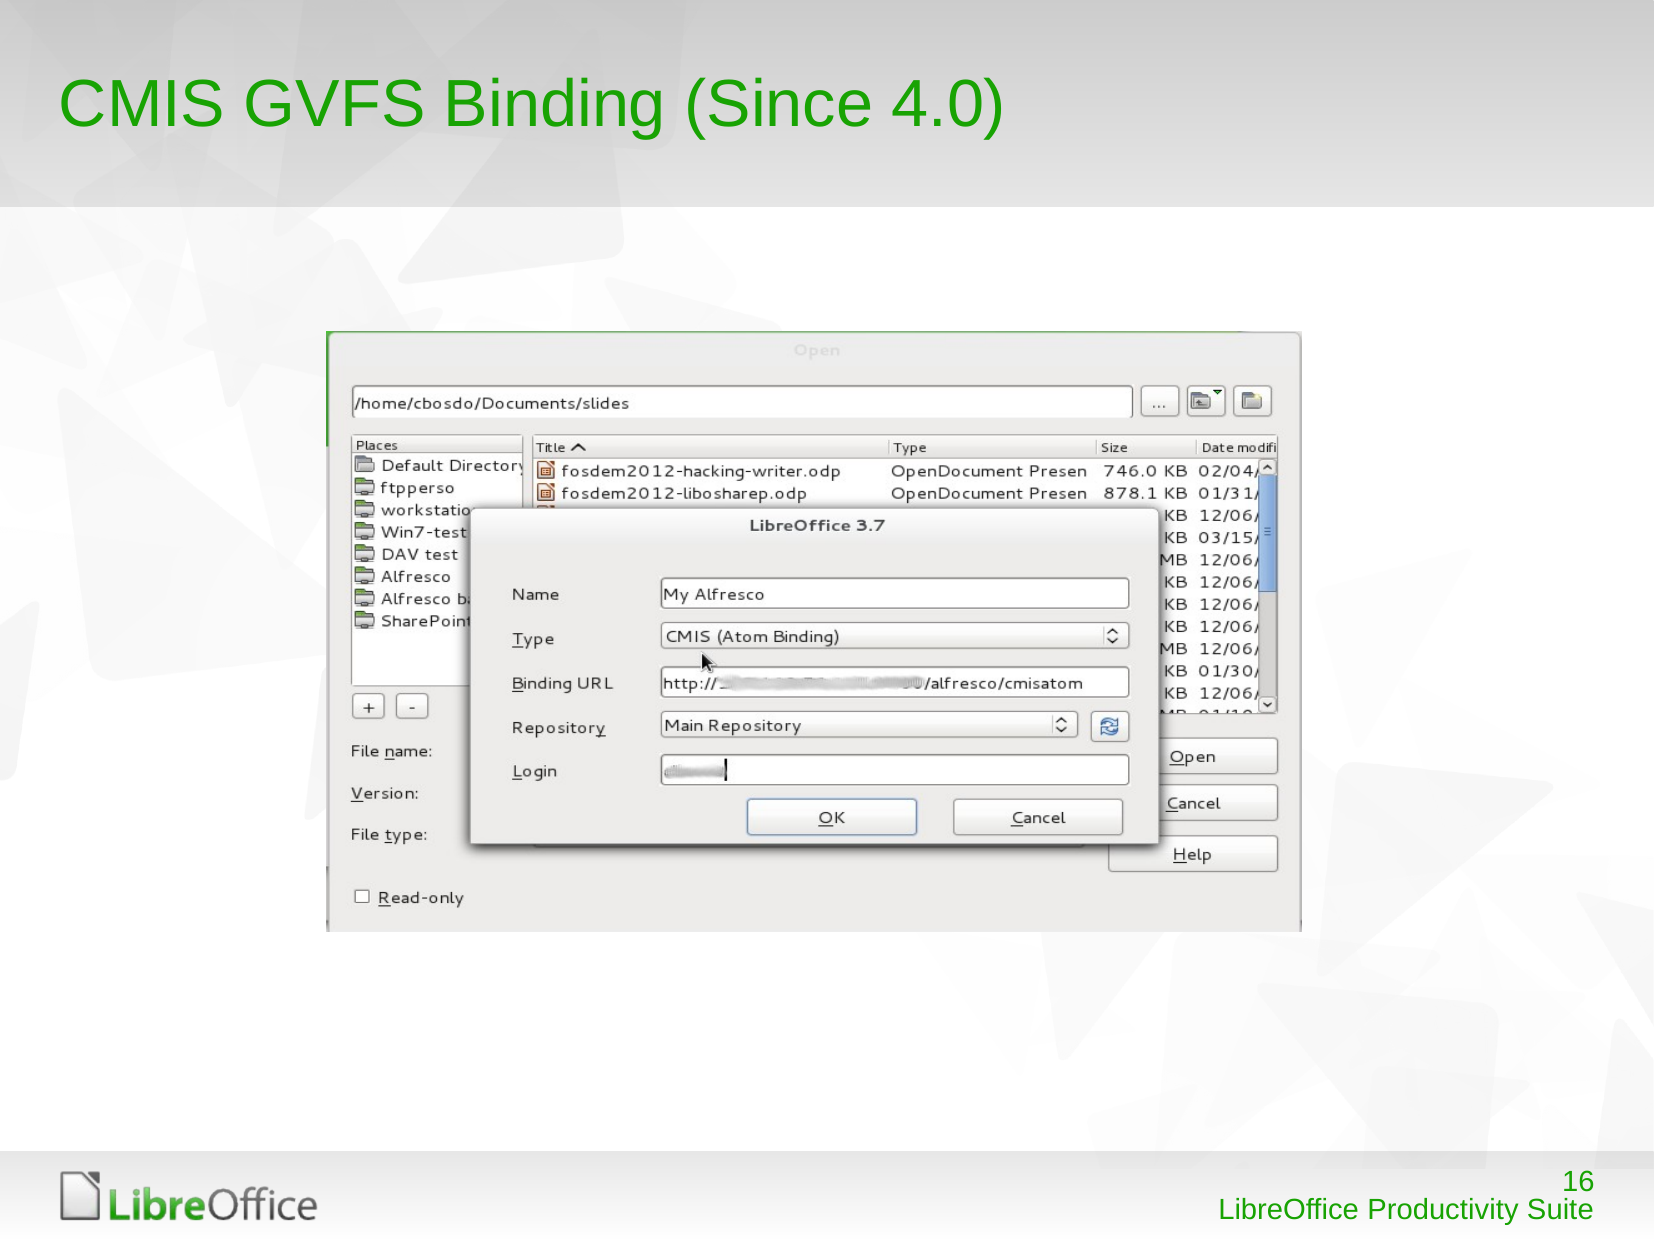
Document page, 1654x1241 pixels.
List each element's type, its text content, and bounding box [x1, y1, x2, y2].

picture [41, 1152, 337, 1240]
picture [0, 0, 1654, 1169]
title CMIS GVFS Binding (Since 4.0) [59, 29, 1595, 178]
